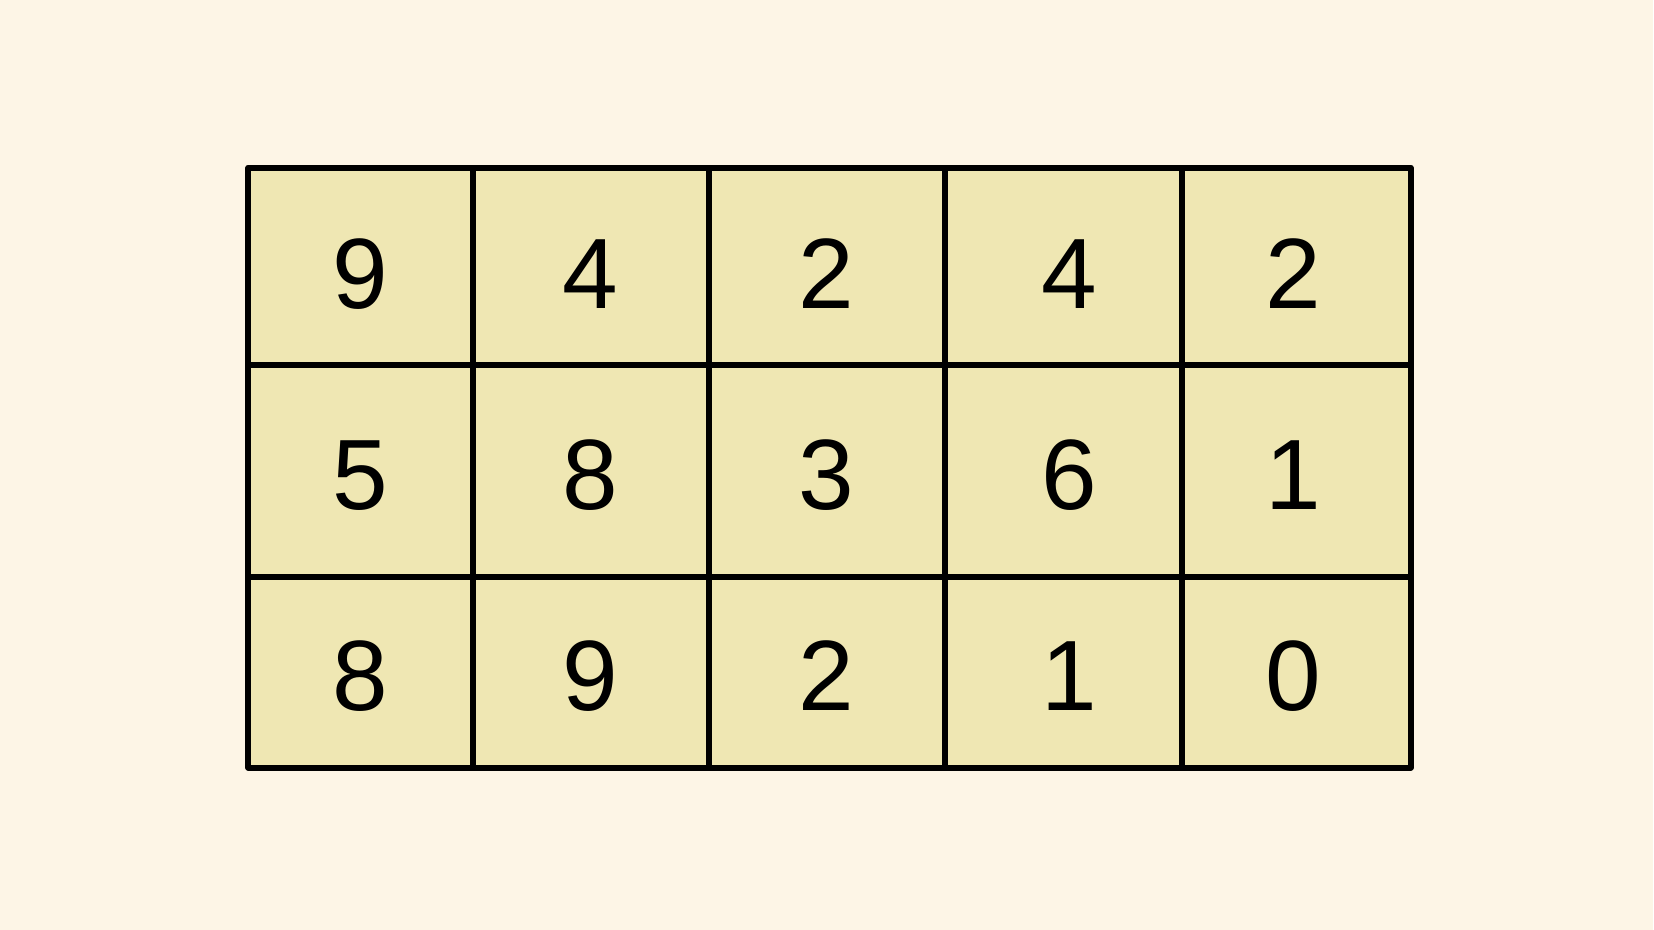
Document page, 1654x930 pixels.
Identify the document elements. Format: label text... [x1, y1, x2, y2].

text_box 9 [317, 210, 403, 338]
text_box 0 [1250, 612, 1336, 740]
text_box 8 [548, 411, 634, 539]
text_box 1 [1250, 412, 1336, 539]
text_box [1185, 368, 1411, 574]
text_box [248, 363, 470, 574]
text_box [712, 167, 947, 362]
text_box [1185, 167, 1411, 362]
text_box 9 [548, 612, 634, 740]
text_box [712, 580, 942, 768]
text_box [712, 368, 942, 574]
text_box [248, 167, 475, 362]
text_box 2 [1250, 211, 1336, 338]
text_box [476, 368, 706, 574]
text_box [476, 167, 711, 362]
text_box [248, 575, 470, 768]
text_box 4 [548, 211, 634, 338]
text_box 6 [1026, 411, 1112, 539]
text_box 3 [784, 411, 870, 539]
text_box [948, 580, 1179, 768]
text_box 2 [784, 612, 870, 740]
text_box [948, 167, 1184, 362]
text_box 2 [784, 211, 870, 338]
text_box 8 [317, 612, 403, 740]
text_box 5 [317, 411, 403, 539]
text_box 1 [1026, 612, 1112, 740]
text_box [948, 368, 1179, 574]
text_box 4 [1026, 211, 1112, 338]
text_box [476, 580, 706, 768]
text_box [1185, 580, 1411, 768]
